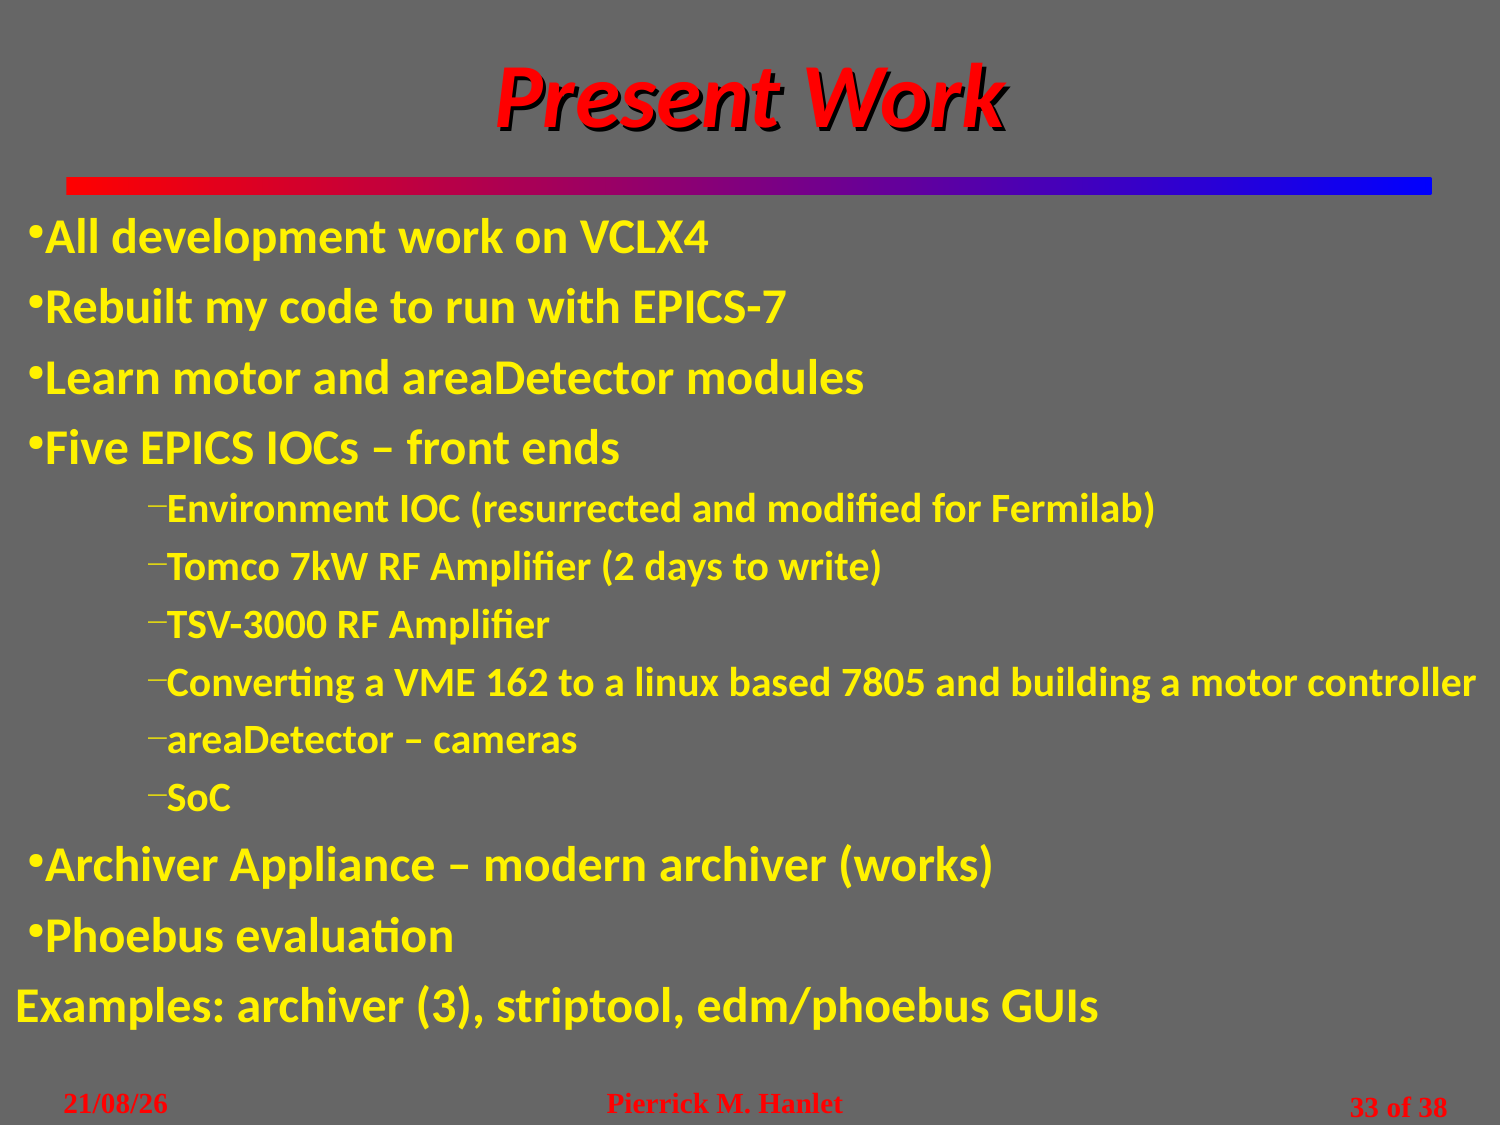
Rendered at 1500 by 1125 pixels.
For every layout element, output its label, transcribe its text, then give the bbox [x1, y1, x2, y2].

list All development work on VCLX4 Rebuilt my code to run with EPICS-7 Learn motor and areaDetector modules Five EPICS IOCs – front ends Environment IOC (resurrected and modified for Fermilab) Tomco 7kW RF Amplifier (2 days to write) TSV-3000 RF Amplifier Converting a VME 162 to a linux based 7805 and building a motor controller areaDetector – cameras SoC Archiver Appliance – modern archiver (works) Phoebus evaluation Examples: archiver (3), striptool, edm/phoebus GUIs [0, 195, 1500, 1053]
title Present Work [15, 16, 1486, 172]
